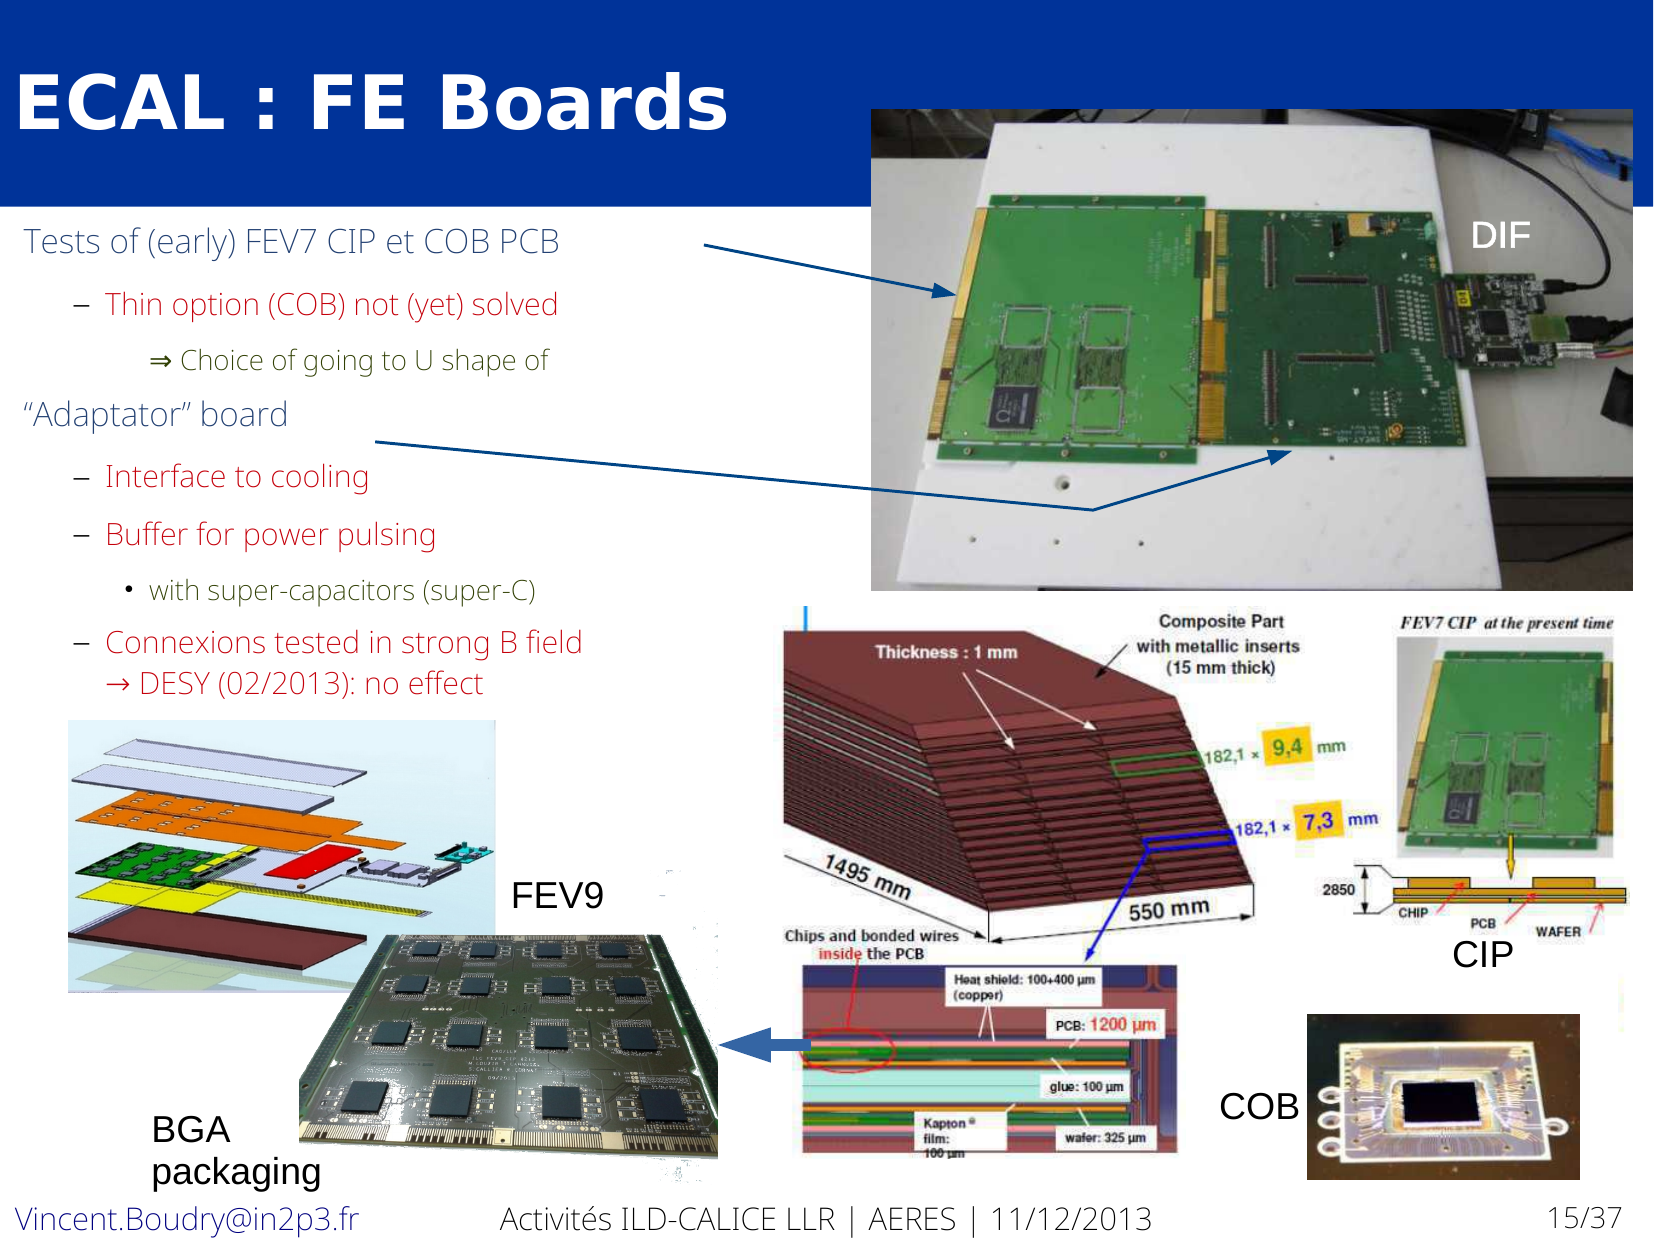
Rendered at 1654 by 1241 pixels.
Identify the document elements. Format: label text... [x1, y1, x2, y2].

picture [68, 720, 718, 1185]
text_box DIF [1455, 206, 1546, 264]
title ECAL : FE Boards [13, 17, 1635, 191]
text_box COB [1204, 1077, 1307, 1135]
list Tests of (early) FEV7 CIP et COB PCB Thin option (COB) not (yet) solved ⇒ Choice of going to U shape of “Adaptator” board Interface to cooling Buffer for power pulsing with super-capacitors (super-C) Connexions tested in strong B field → DESY (02/2013): no effect [23, 217, 806, 708]
text_box BGA packaging [136, 1101, 338, 1200]
text_box FEV9 [496, 866, 620, 924]
text_box [1187, 953, 1616, 1181]
picture [1307, 1014, 1580, 1180]
picture [773, 606, 1630, 1159]
picture [871, 109, 1633, 591]
text_box CIP [1437, 926, 1530, 983]
